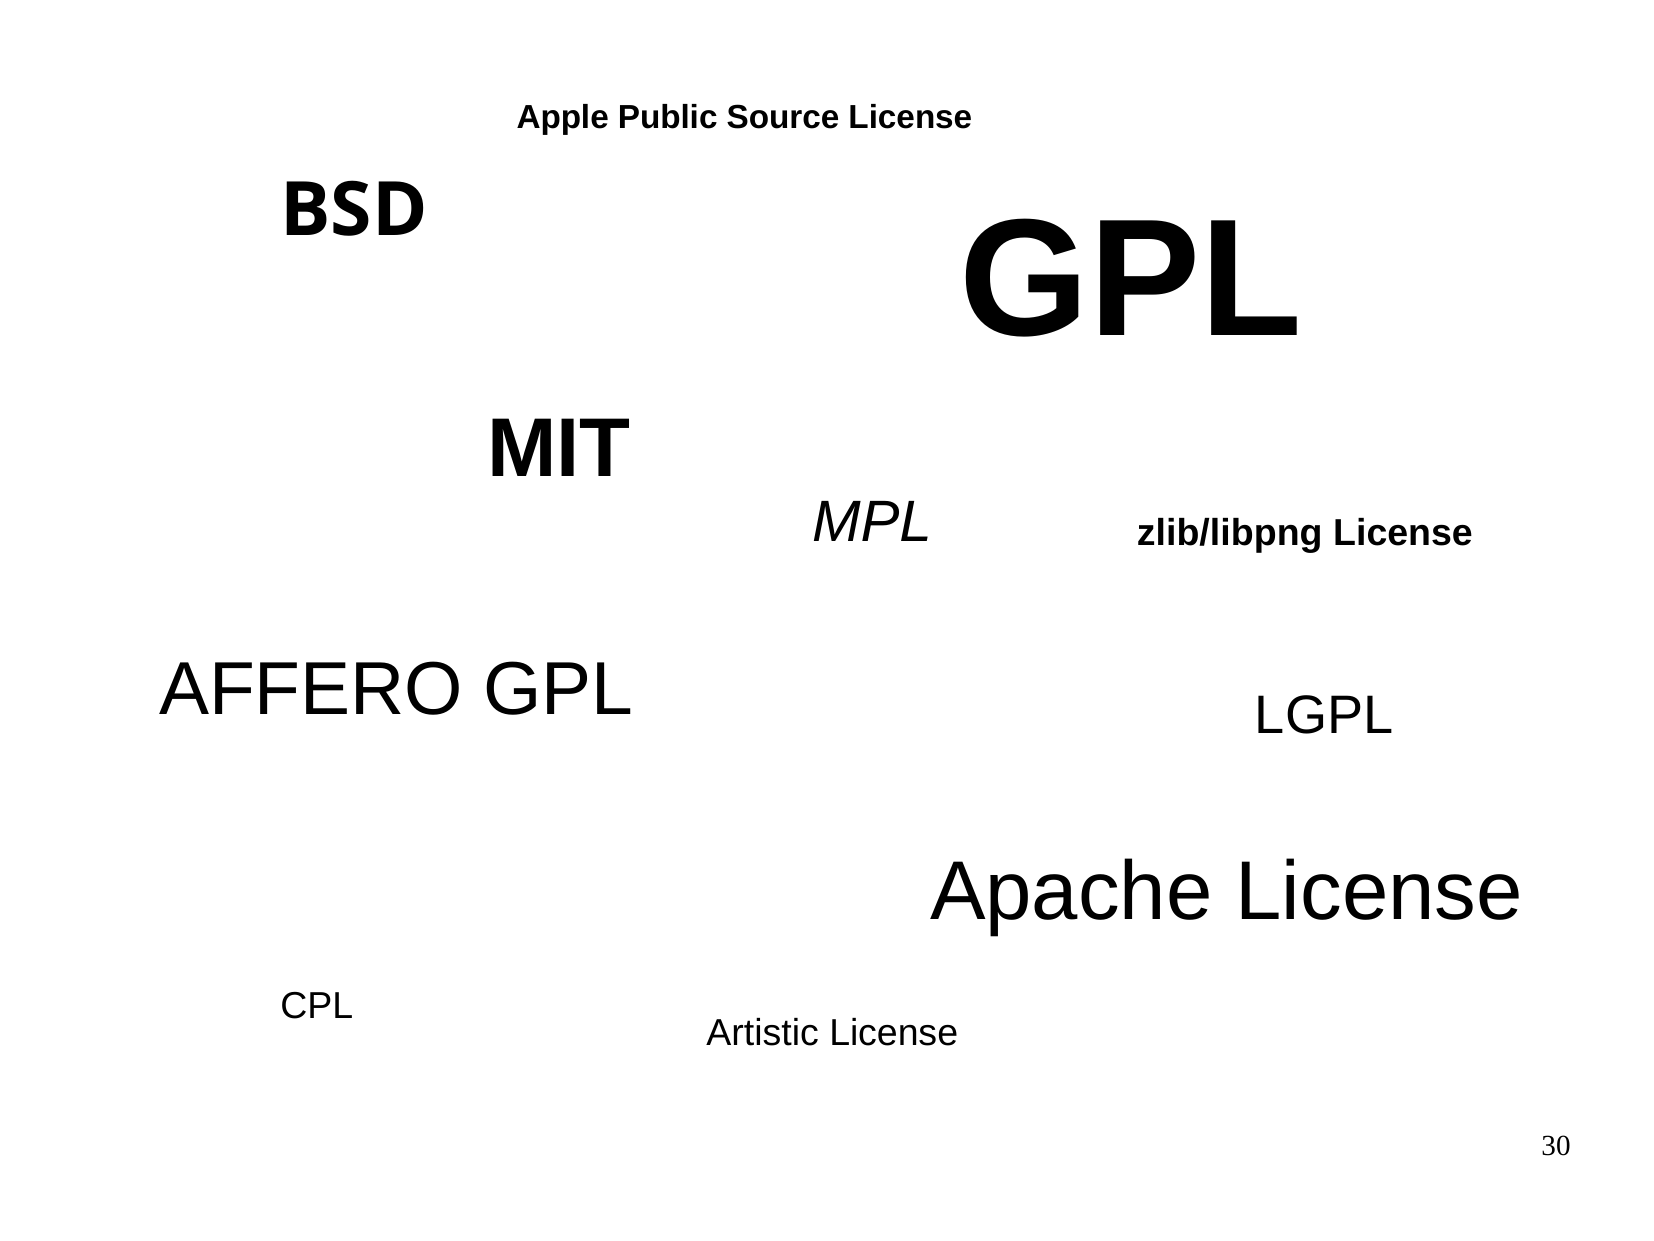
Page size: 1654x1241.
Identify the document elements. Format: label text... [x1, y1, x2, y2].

text_box BSD [265, 147, 532, 253]
text_box MPL [797, 481, 947, 562]
text_box LGPL [1240, 677, 1409, 753]
text_box AFFERO GPL [144, 639, 650, 739]
text_box Apple Public Source License [501, 90, 1011, 148]
text_box CPL [265, 976, 369, 1034]
text_box zlib/libpng License [1122, 504, 1488, 562]
text_box MIT [472, 394, 646, 502]
text_box Artistic License [691, 1003, 975, 1061]
text_box GPL [944, 177, 1359, 379]
text_box Apache License [915, 837, 1538, 945]
